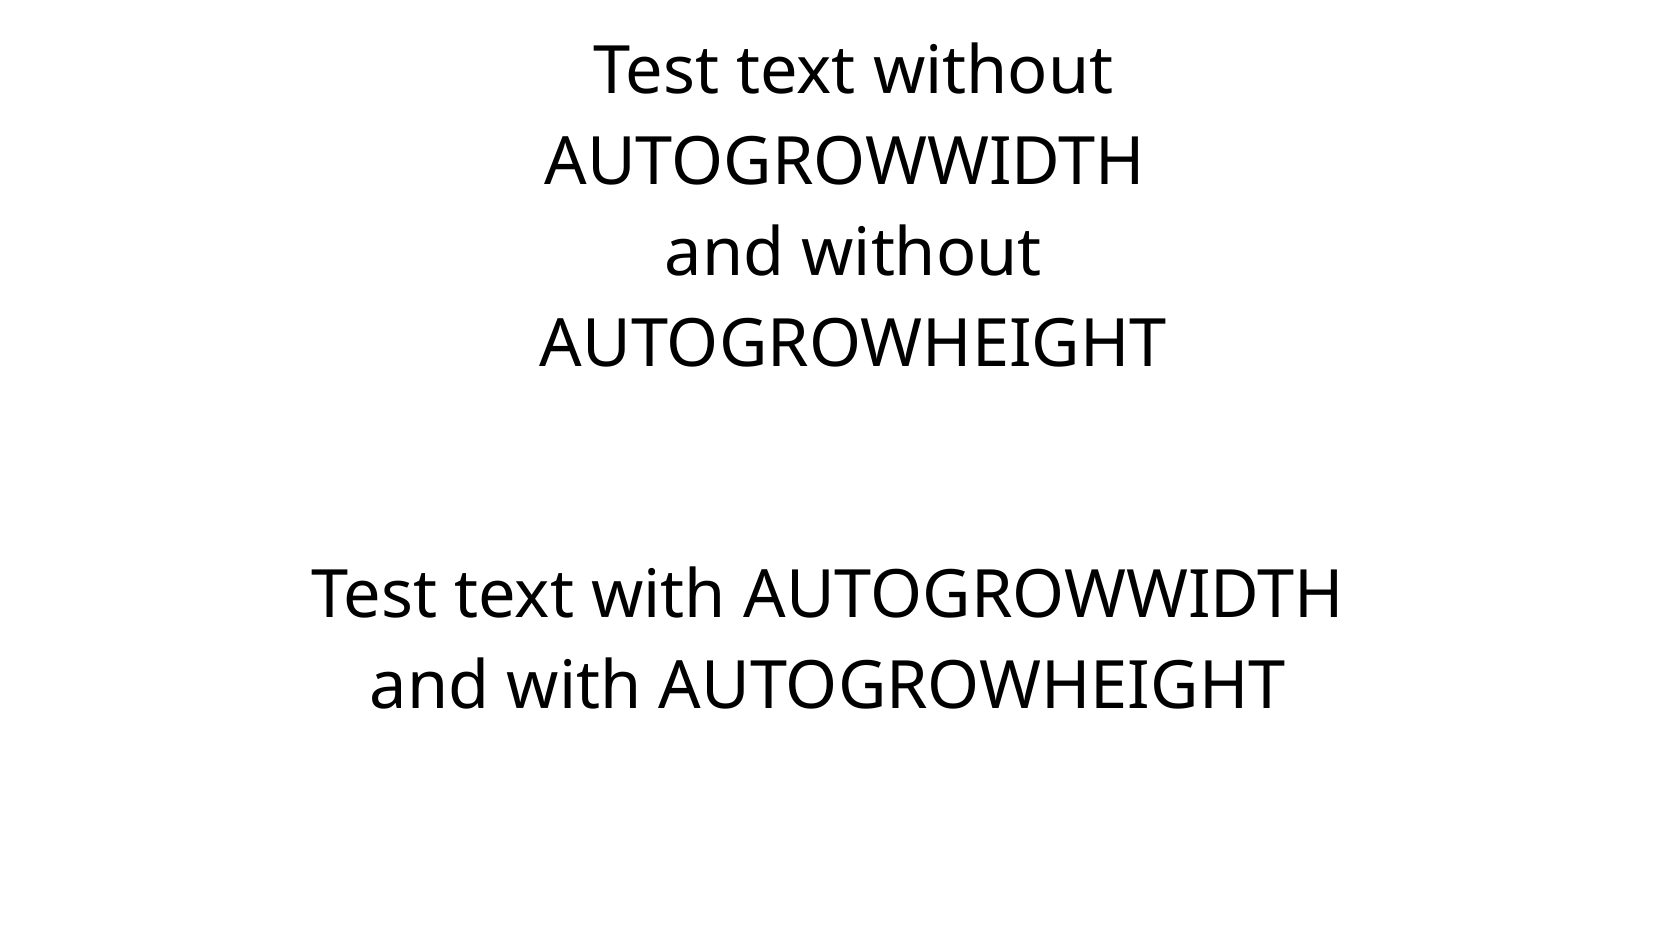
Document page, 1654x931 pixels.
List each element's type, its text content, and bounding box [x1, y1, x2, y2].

text_box Test text with AUTOGROWWIDTH and with AUTOGROWHEIGHT [348, 562, 1308, 712]
subtitle Test text without AUTOGROWWIDTH and without AUTOGROWHEIGHT [382, 166, 1325, 242]
